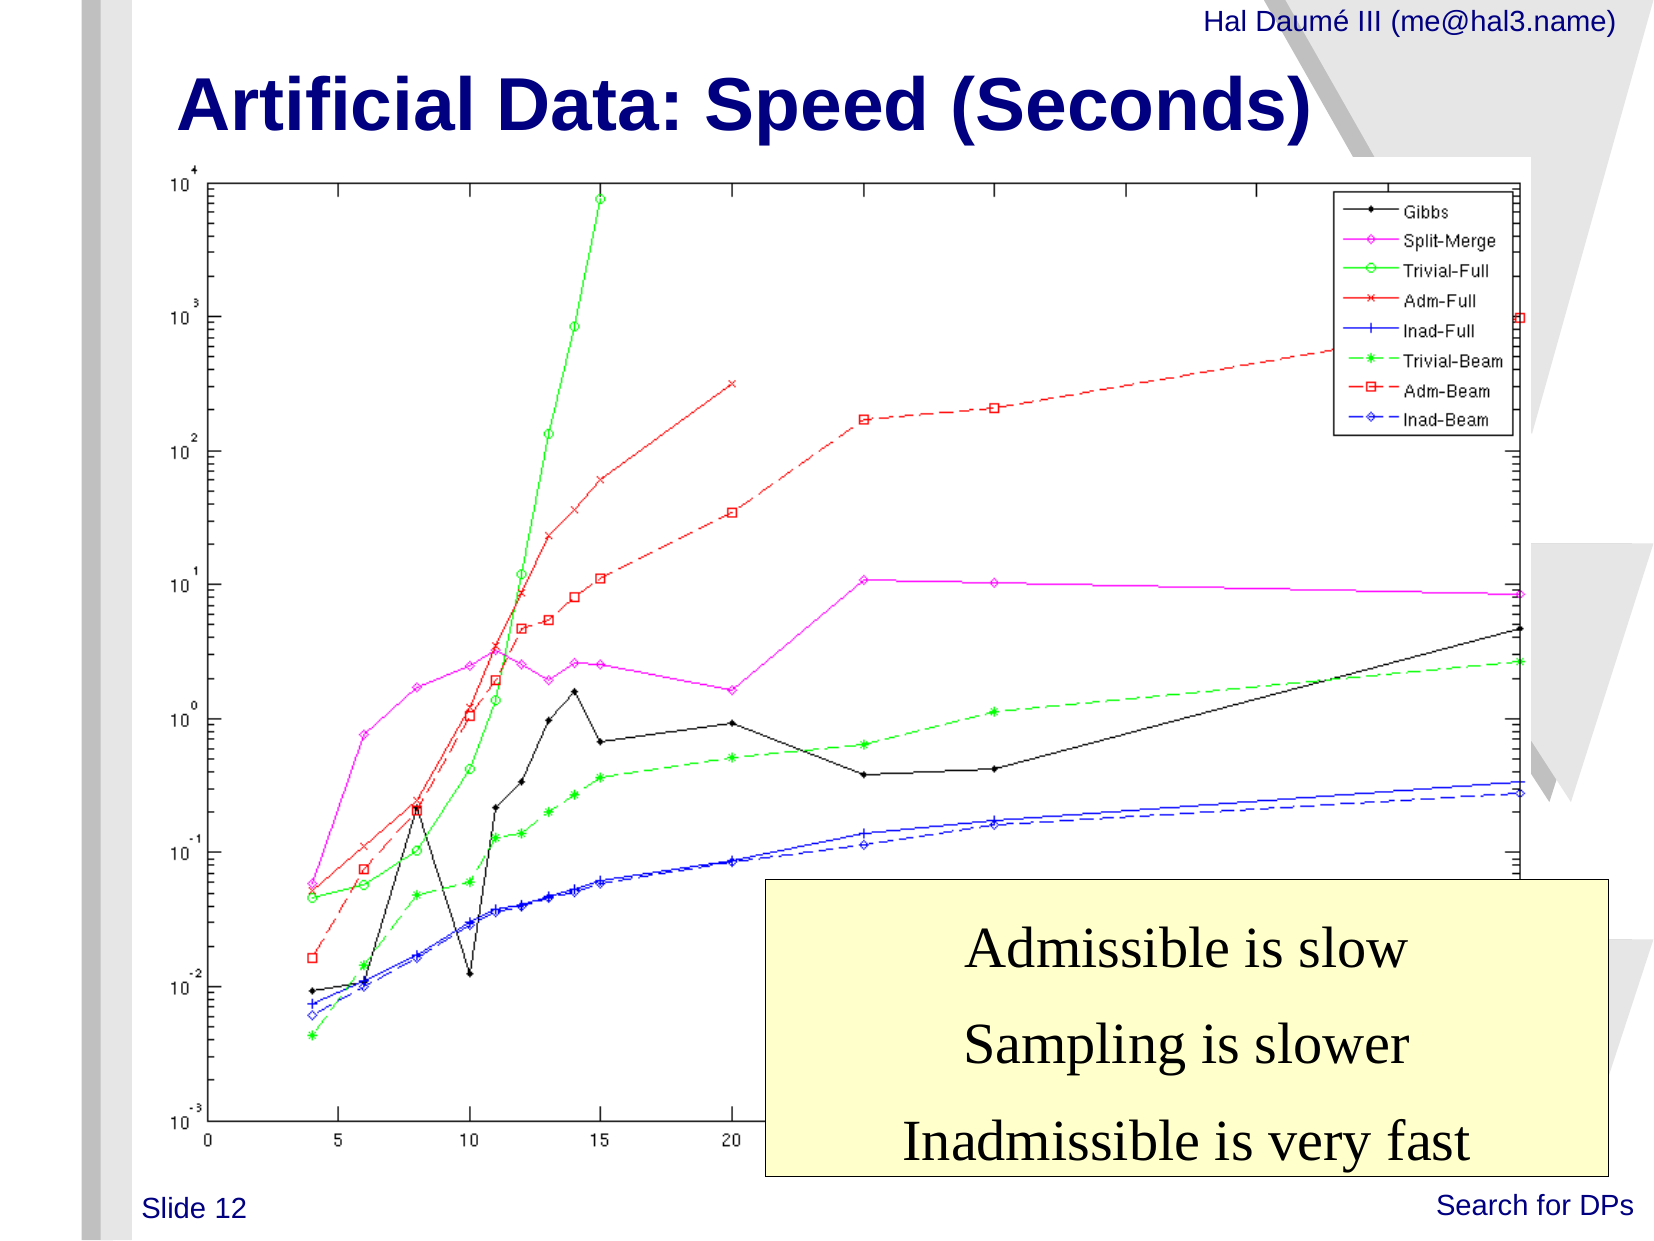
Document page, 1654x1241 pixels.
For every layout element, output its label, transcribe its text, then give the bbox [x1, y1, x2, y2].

title Artificial Data: Speed (Seconds) [176, 44, 1509, 157]
picture [170, 157, 1531, 1148]
text_box Admissible is slow Sampling is slower Inadmissible is very fast [765, 879, 1609, 1177]
